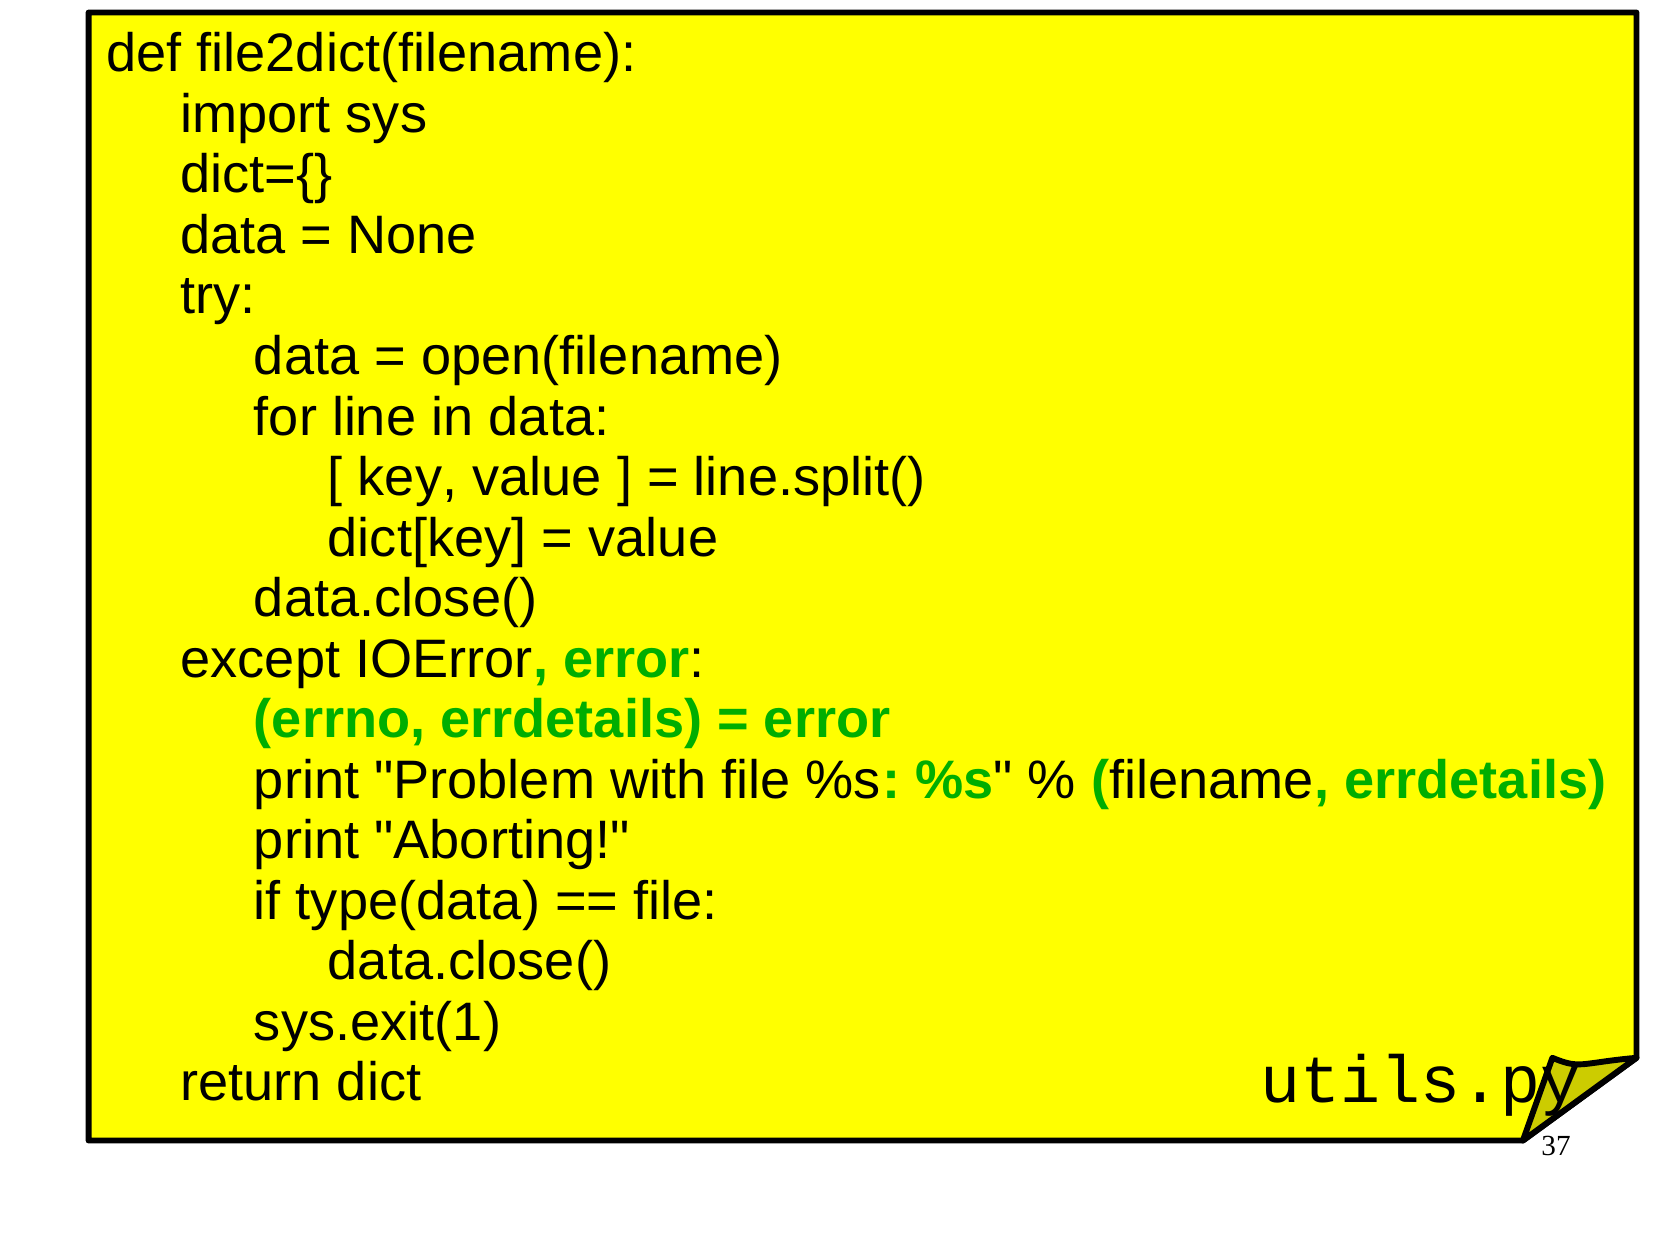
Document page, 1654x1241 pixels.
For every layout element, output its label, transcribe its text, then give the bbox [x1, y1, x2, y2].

text_box def file2dict(filename): import sys dict={} data = None try: data = open(filename) for line in data: [ key, value ] = line.split() dict[key] = value data.close() except IOError, error: (errno, errdetails) = error print "Problem with file %s: %s" % (filename, errdetails) print "Aborting!" if type(data) == file: data.close() sys.exit(1) return dict [88, 12, 1637, 1141]
text_box utils.py [1246, 1039, 1596, 1130]
